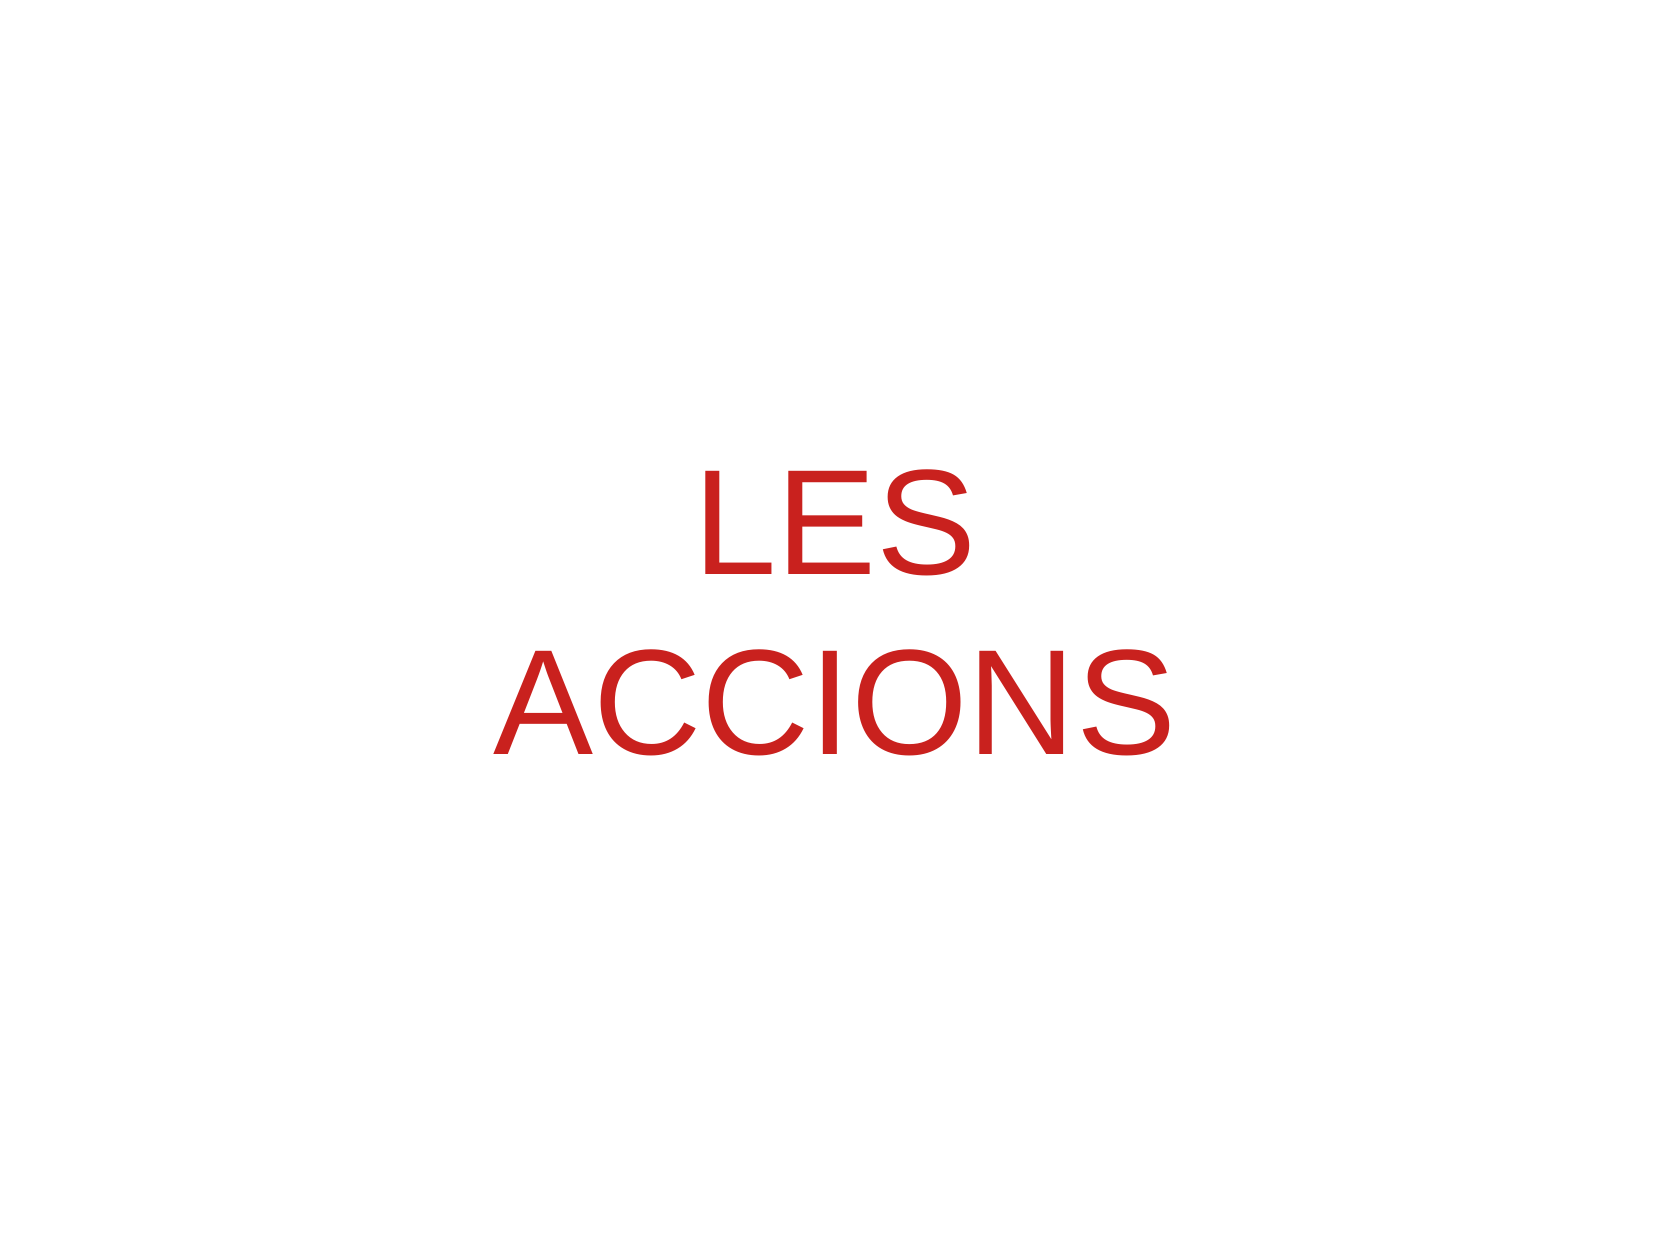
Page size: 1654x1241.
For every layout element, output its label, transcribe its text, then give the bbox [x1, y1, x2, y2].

text_box LES ACCIONS [488, 401, 1181, 807]
